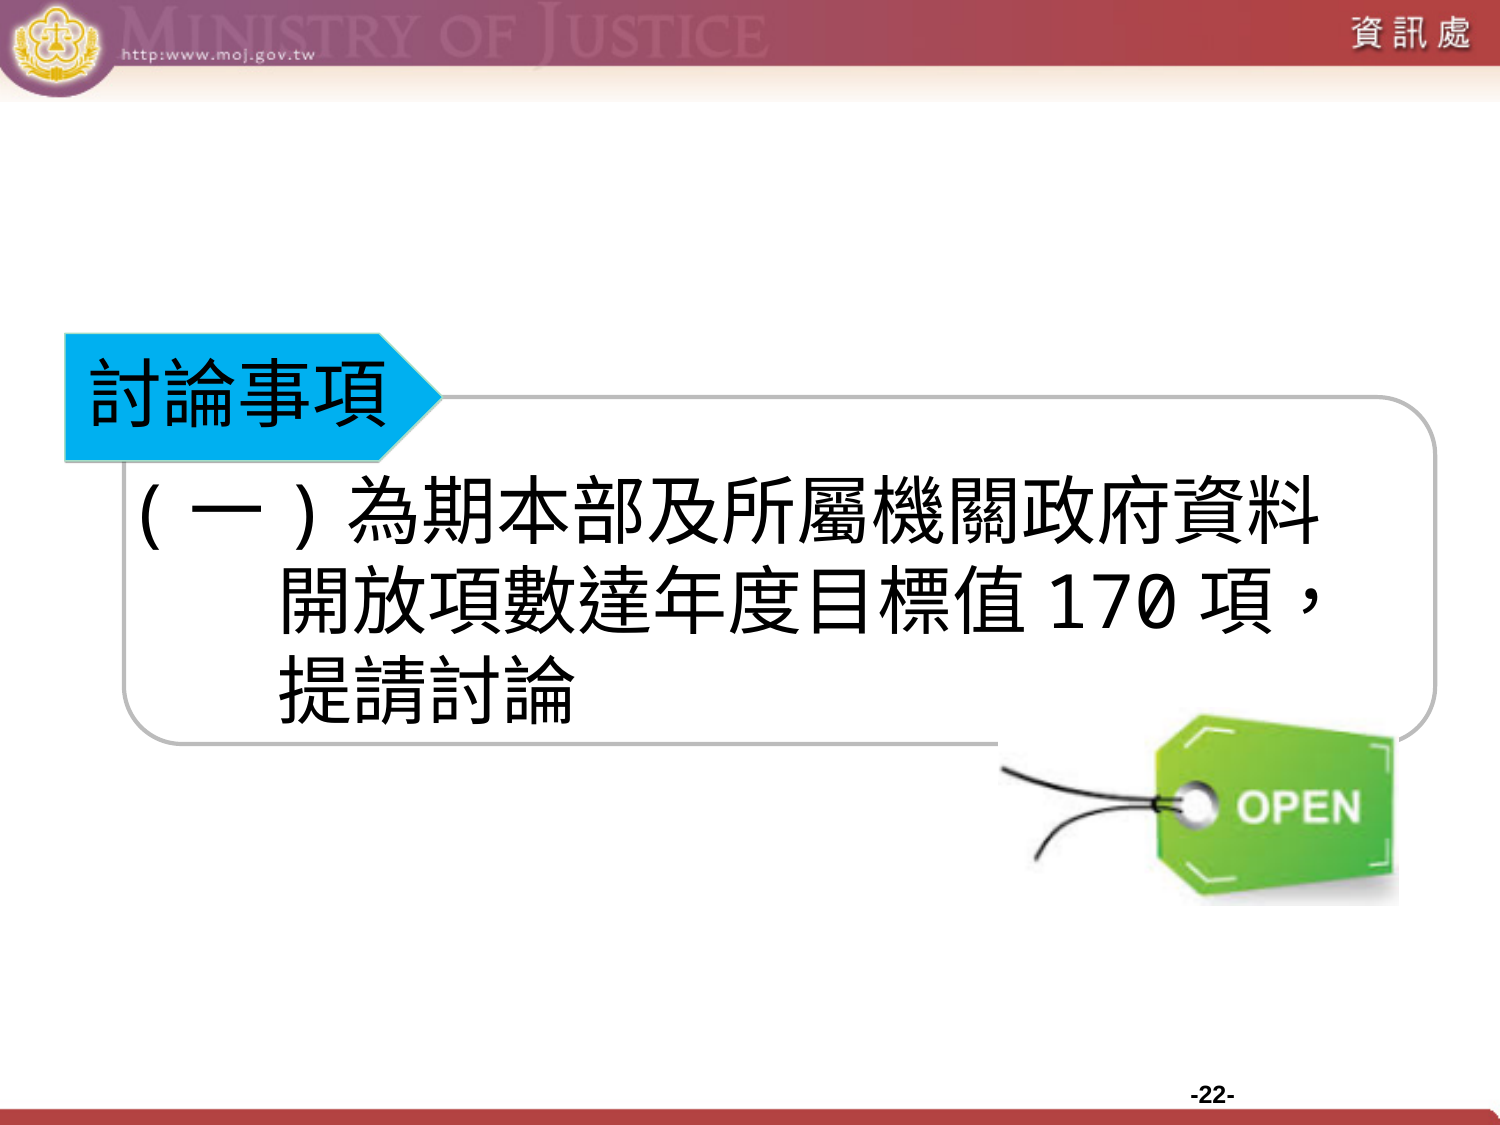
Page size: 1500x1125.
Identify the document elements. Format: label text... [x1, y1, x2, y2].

picture [998, 707, 1399, 906]
title [1, 680, 1484, 1059]
text_box -22- [1175, 1070, 1488, 1109]
text_box [385, 397, 1436, 680]
text_box 討論事項 [64, 333, 443, 461]
text_box (一)為期本部及所屬機關政府資料 開放項數達年度目標值170項， 提請討論 [112, 456, 1355, 680]
